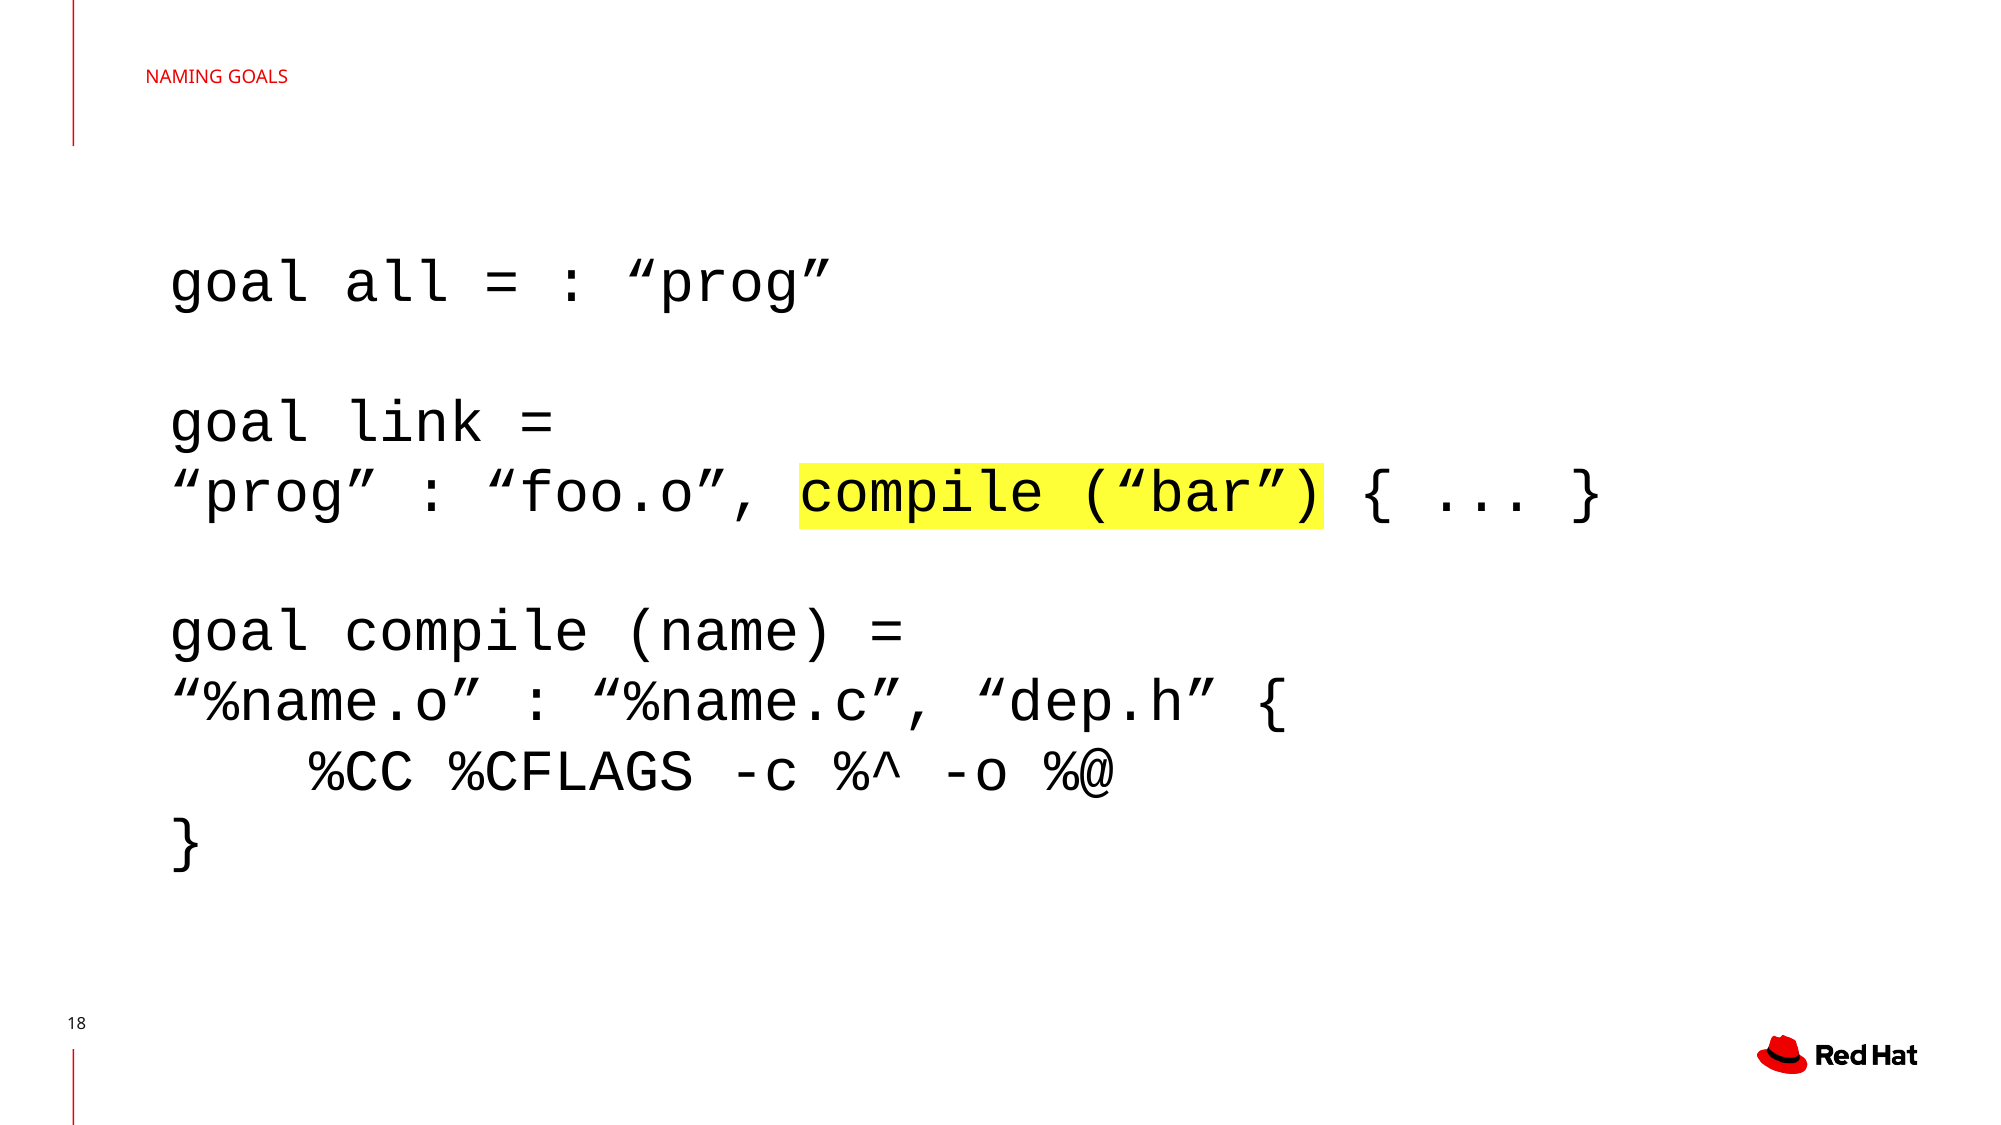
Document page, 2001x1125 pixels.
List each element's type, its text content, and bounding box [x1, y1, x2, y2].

text_box goal all = : “prog” goal link = “prog” : “foo.o”, compile (“bar”) { ... } goal compile (name) = “%name.o” : “%name.c”, “dep.h” { %CC %CFLAGS -c %^ -o %@ } [154, 235, 1807, 880]
text_box NAMING GOALS [73, 9, 918, 144]
picture [1757, 1035, 1918, 1074]
